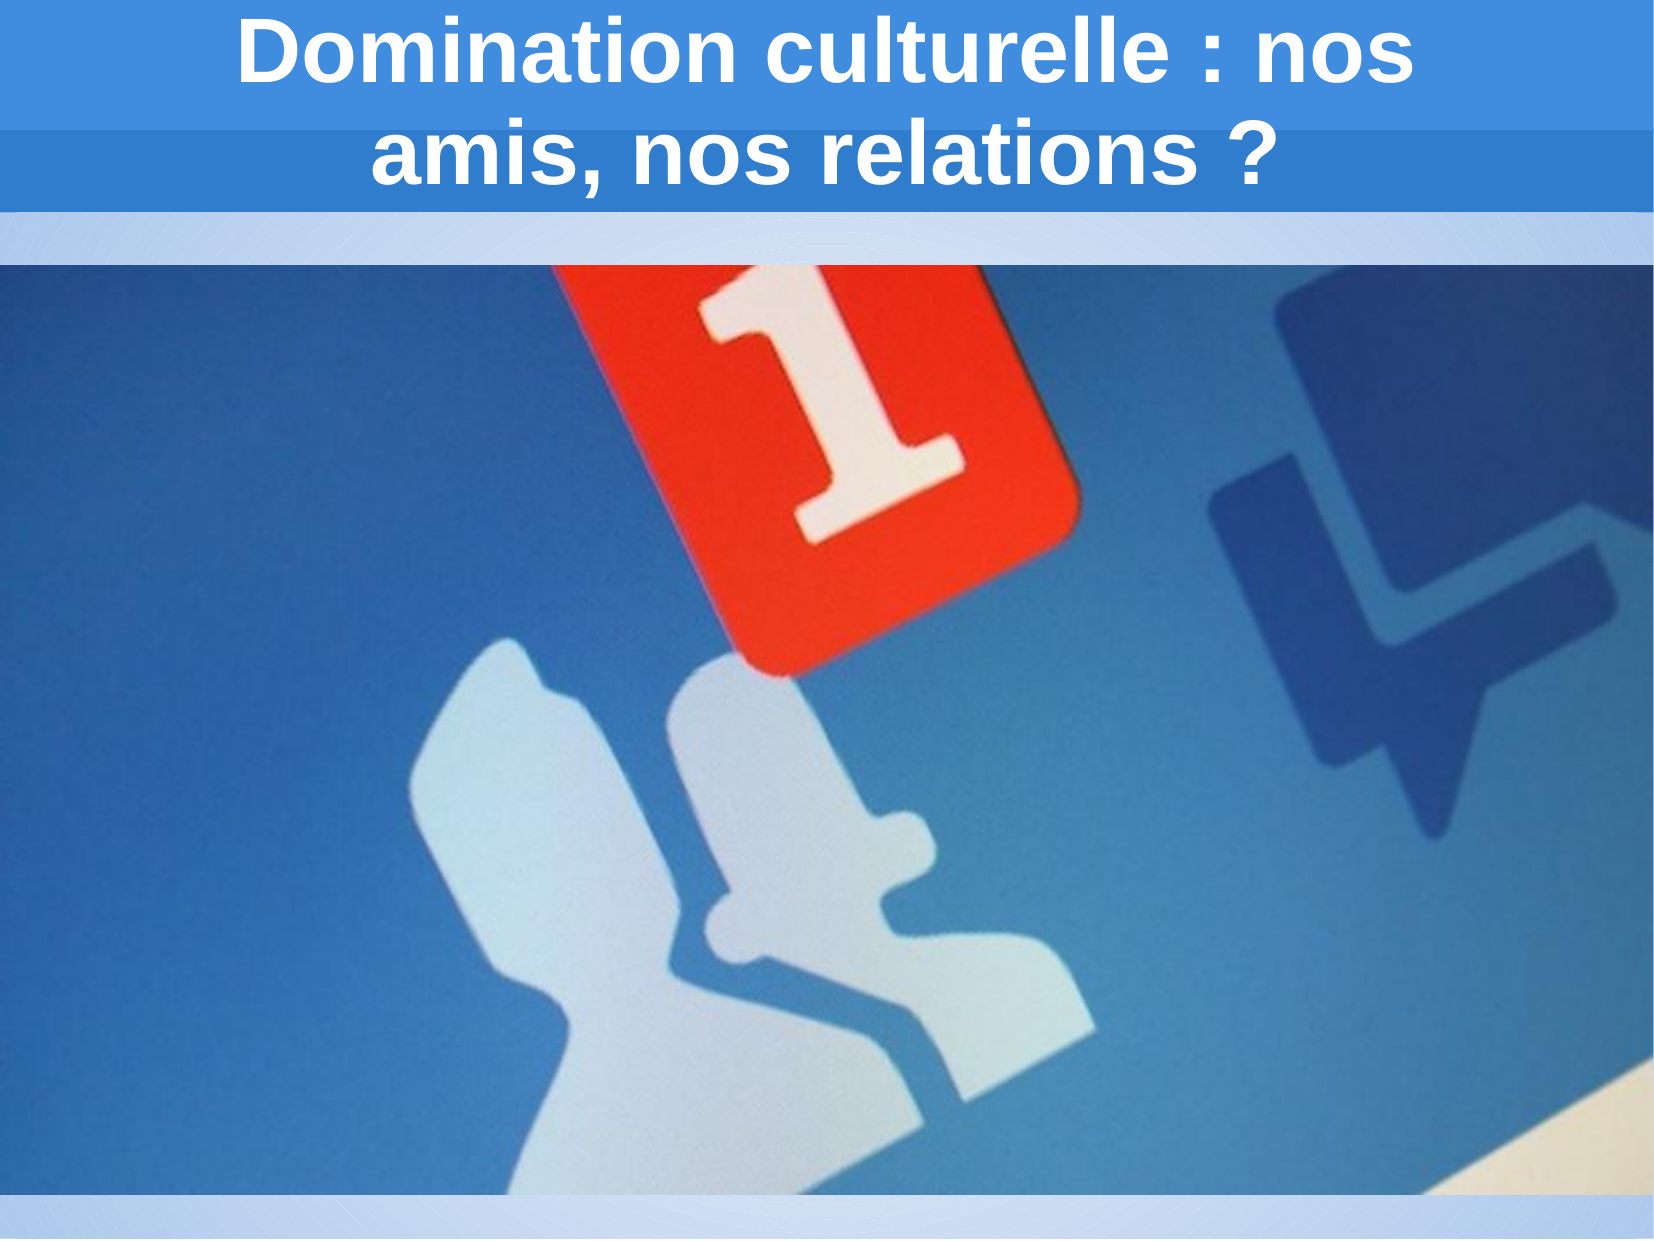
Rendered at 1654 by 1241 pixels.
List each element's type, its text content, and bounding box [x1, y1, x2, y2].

picture [0, 265, 1654, 1195]
title Domination culturelle : nos amis, nos relations ? [123, 0, 1530, 219]
